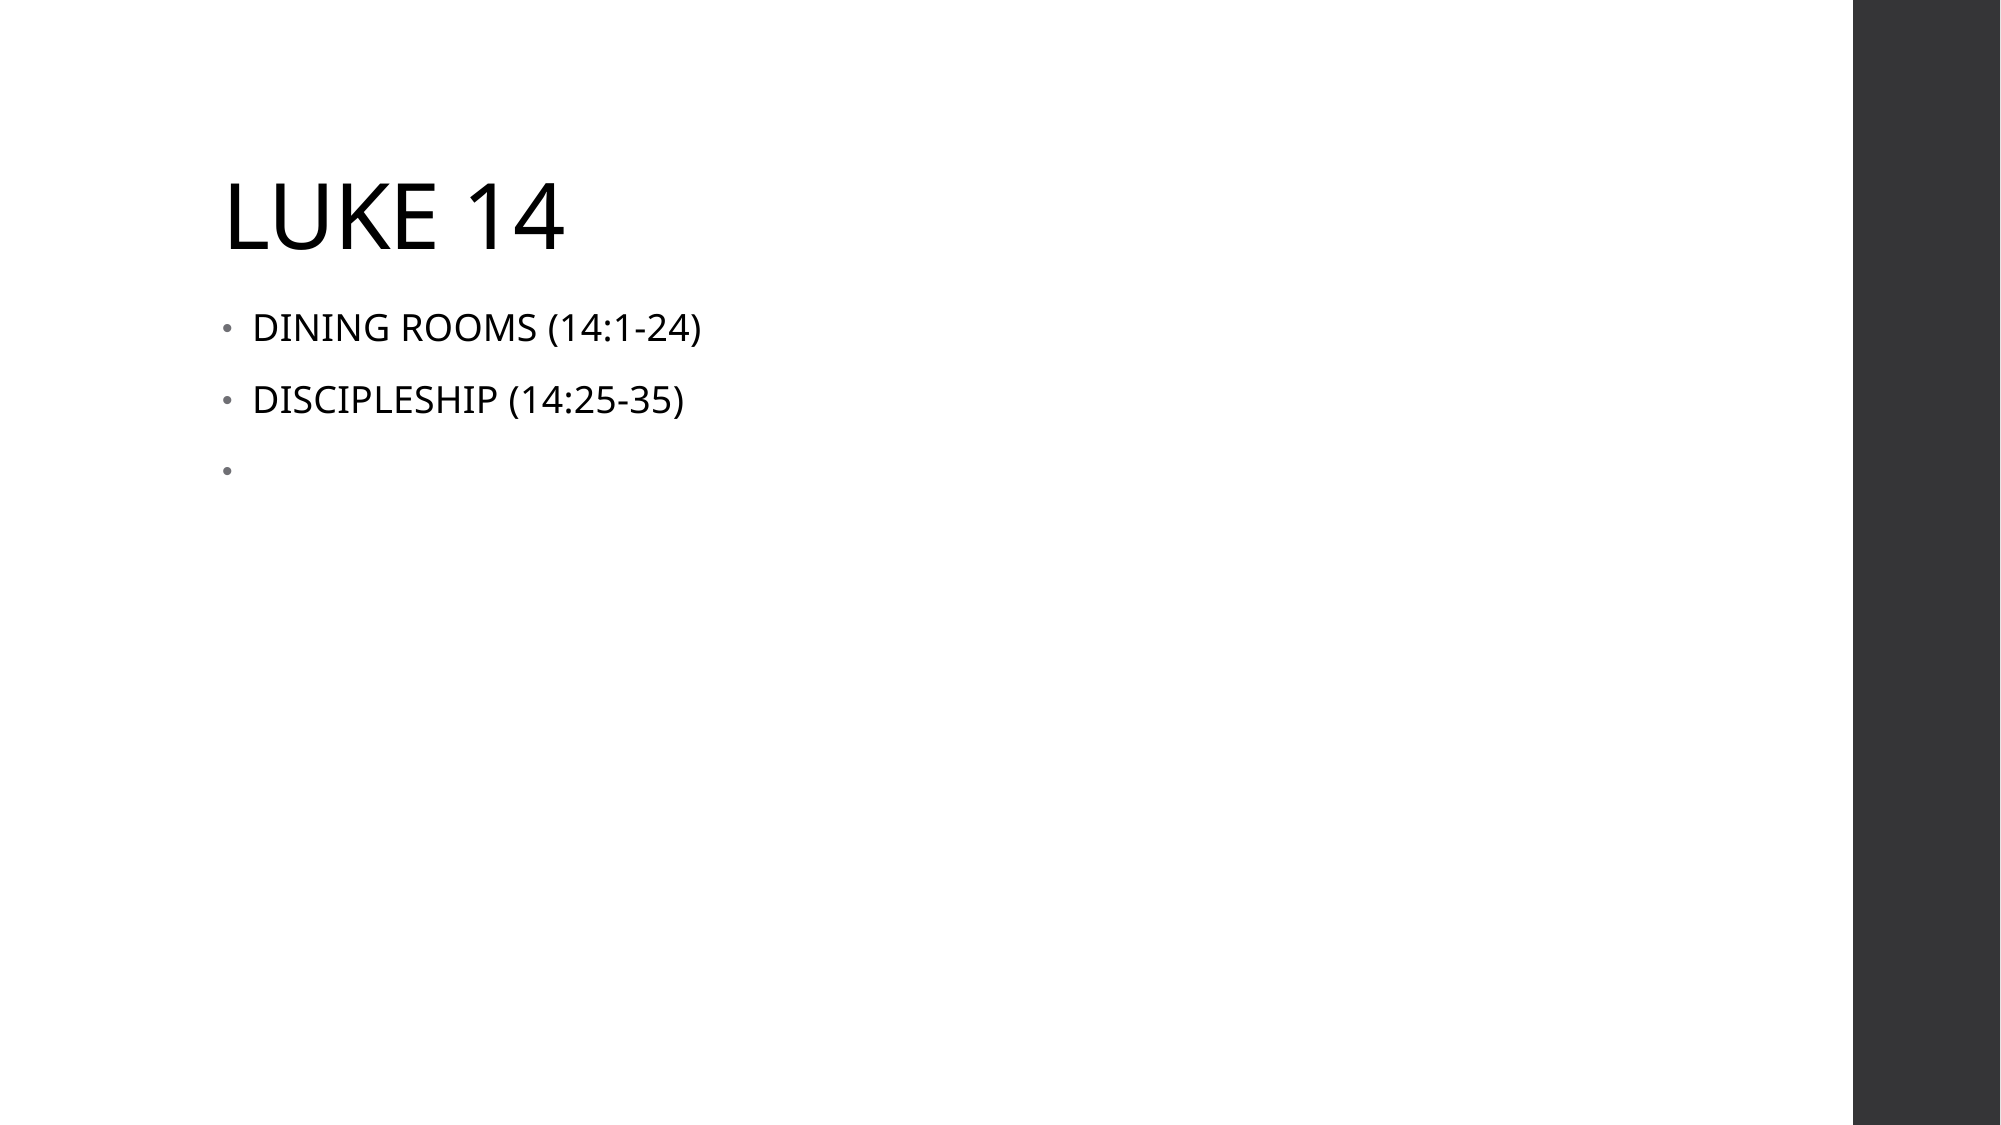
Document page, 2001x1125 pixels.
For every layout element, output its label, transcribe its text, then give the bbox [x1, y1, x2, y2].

list DINING ROOMS (14:1-24) DISCIPLESHIP (14:25-35) [206, 299, 1617, 1014]
title LUKE 14 [206, 60, 1797, 278]
